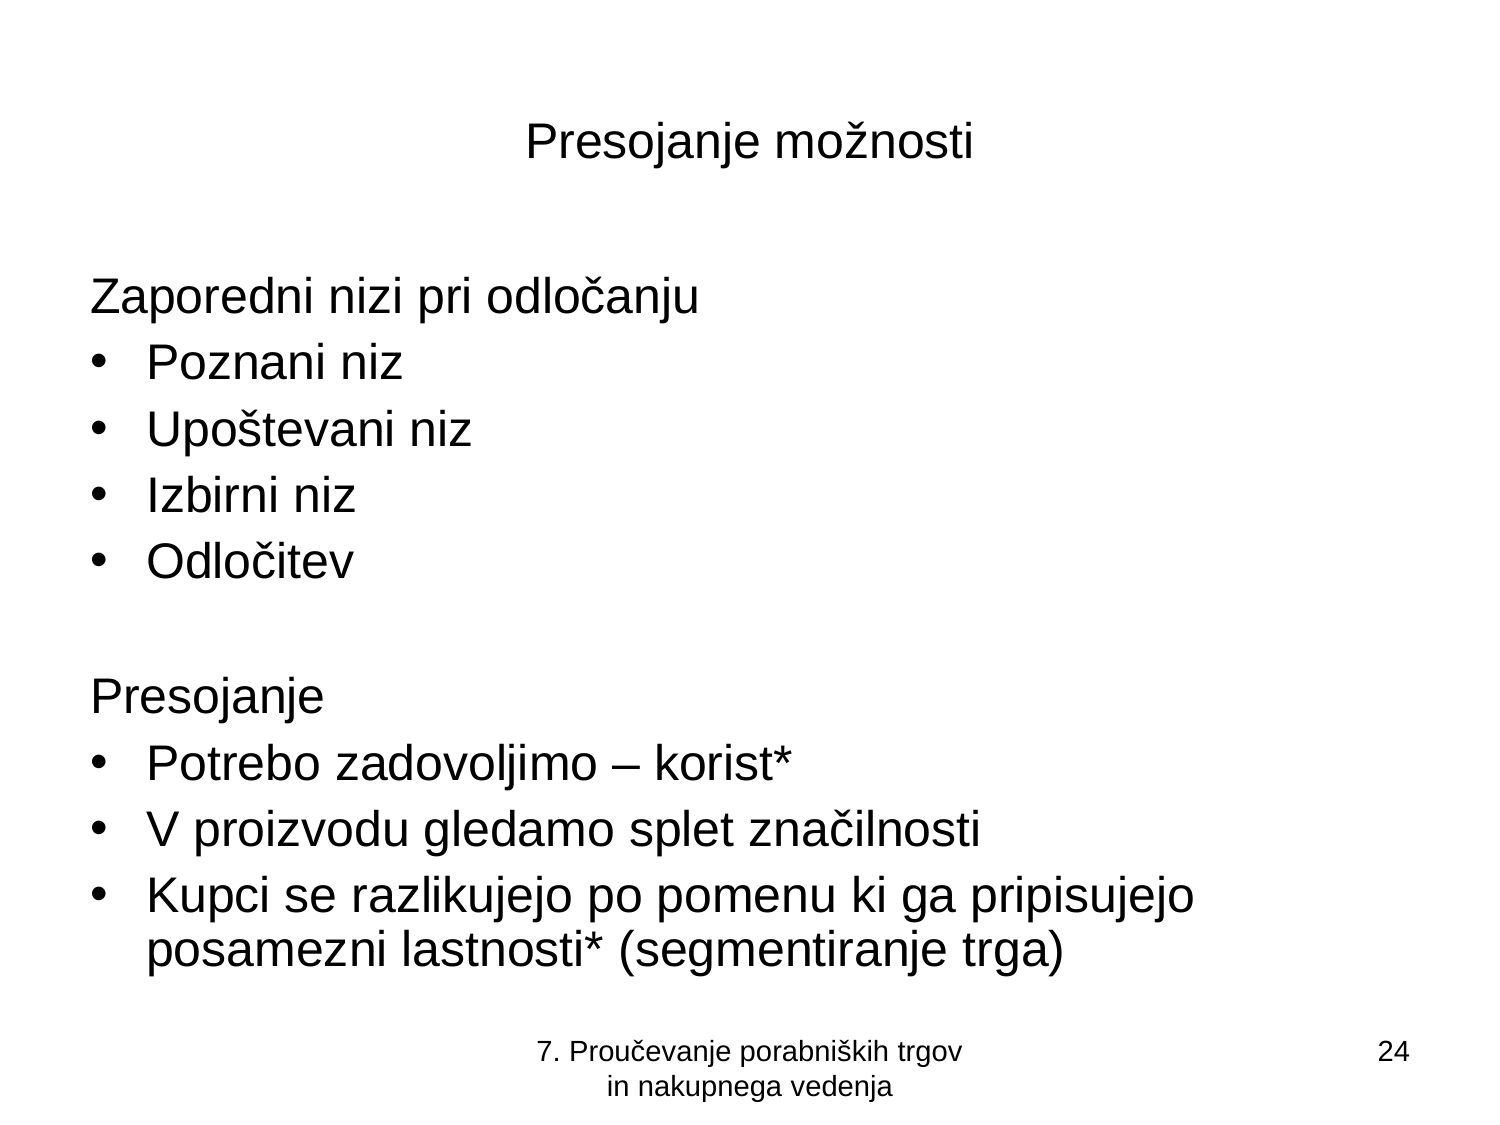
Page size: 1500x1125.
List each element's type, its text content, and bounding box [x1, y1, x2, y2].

title Presojanje možnosti [75, 45, 1426, 233]
list Zaporedni nizi pri odločanju Poznani niz Upoštevani niz Izbirni niz Odločitev Presojanje Potrebo zadovoljimo – korist* V proizvodu gledamo splet značilnosti Kupci se razlikujejo po pomenu ki ga pripisujejo posamezni lastnosti* (segmentiranje trga) [75, 262, 1426, 1120]
